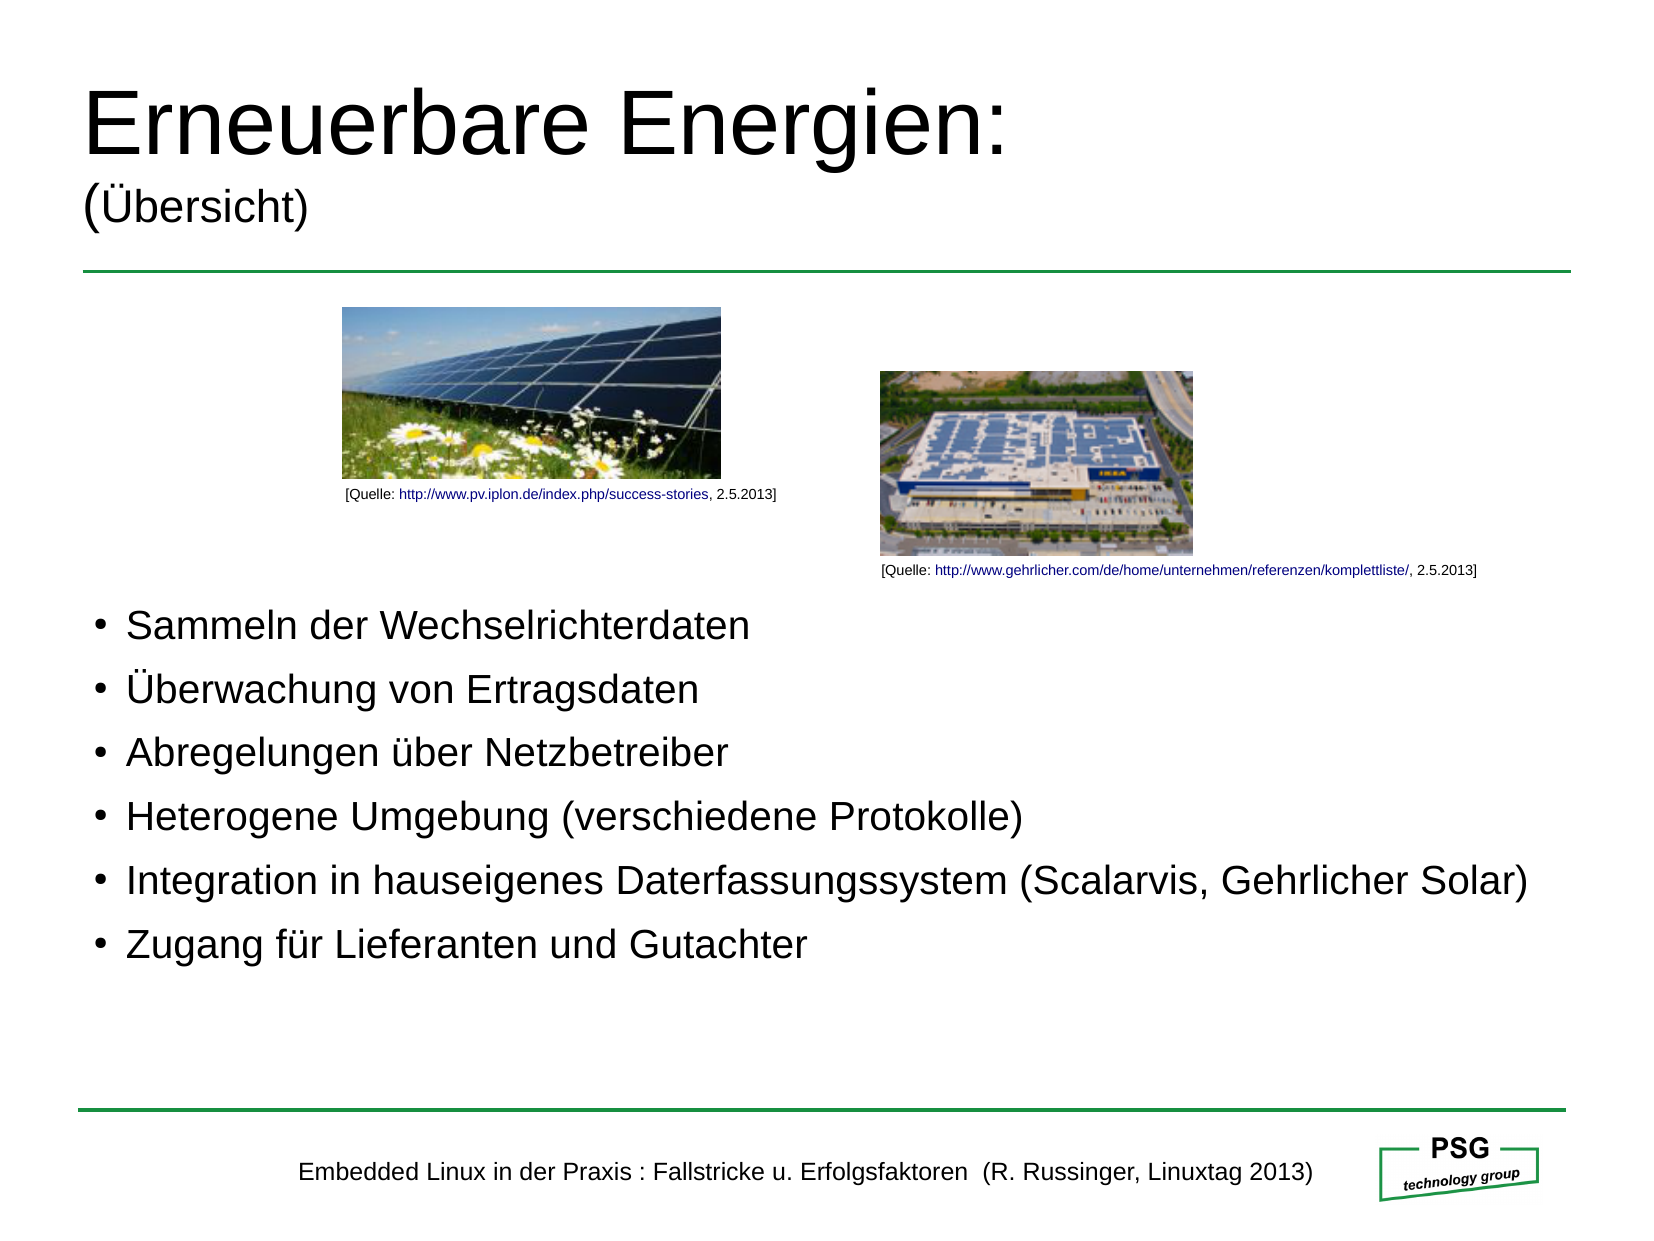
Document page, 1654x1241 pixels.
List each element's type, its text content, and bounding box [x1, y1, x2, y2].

picture [1375, 1134, 1543, 1205]
text_box [Quelle: http://www.gehrlicher.com/de/home/unternehmen/referenzen/komplettliste/, 2.5.2013] [866, 554, 1623, 586]
picture [342, 307, 721, 478]
title Erneuerbare Energien: (Übersicht) [82, 49, 1571, 257]
list Sammeln der Wechselrichterdaten Überwachung von Ertragsdaten Abregelungen über Netzbetreiber Heterogene Umgebung (verschiedene Protokolle) Integration in hauseigenes Daterfassungssystem (Scalarvis, Gehrlicher Solar) Zugang für Lieferanten und Gutachter [82, 602, 1538, 1010]
text_box [Quelle: http://www.pv.iplon.de/index.php/success-stories, 2.5.2013] [330, 478, 804, 510]
picture [880, 371, 1193, 554]
